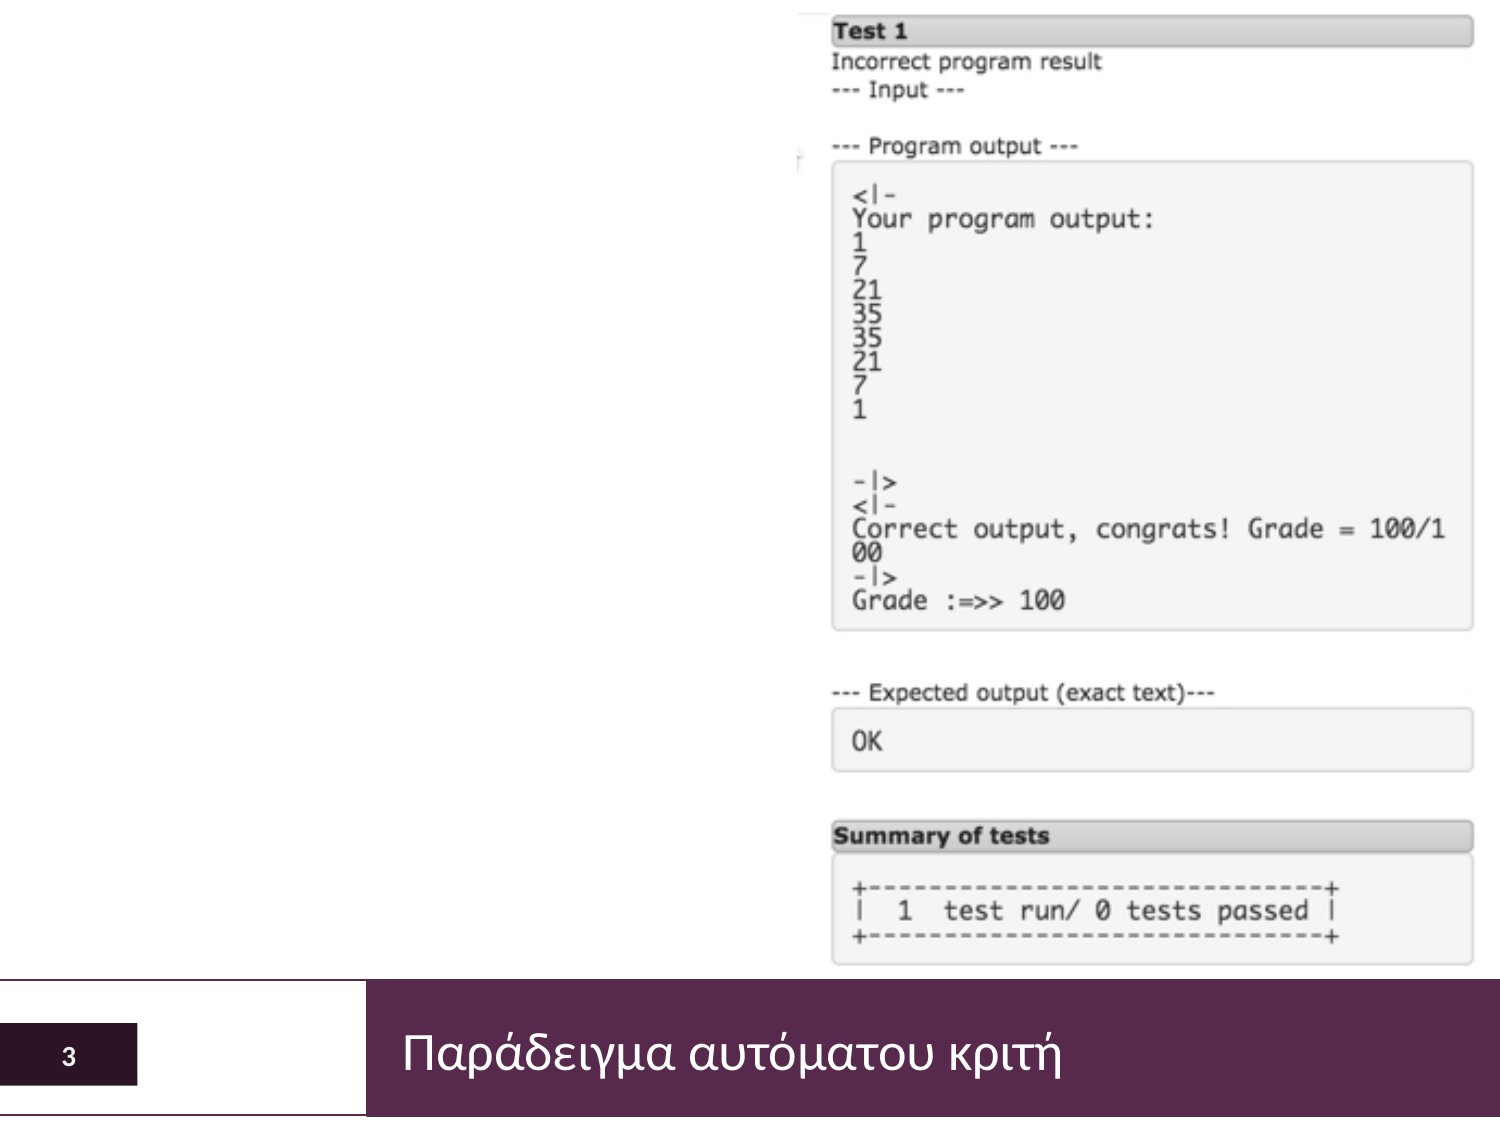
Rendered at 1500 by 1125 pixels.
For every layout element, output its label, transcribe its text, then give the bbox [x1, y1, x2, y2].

subtitle Παράδειγμα αυτόματου κριτή [387, 992, 1488, 1105]
text_box 3 [0, 1023, 138, 1086]
picture [797, 13, 1500, 975]
